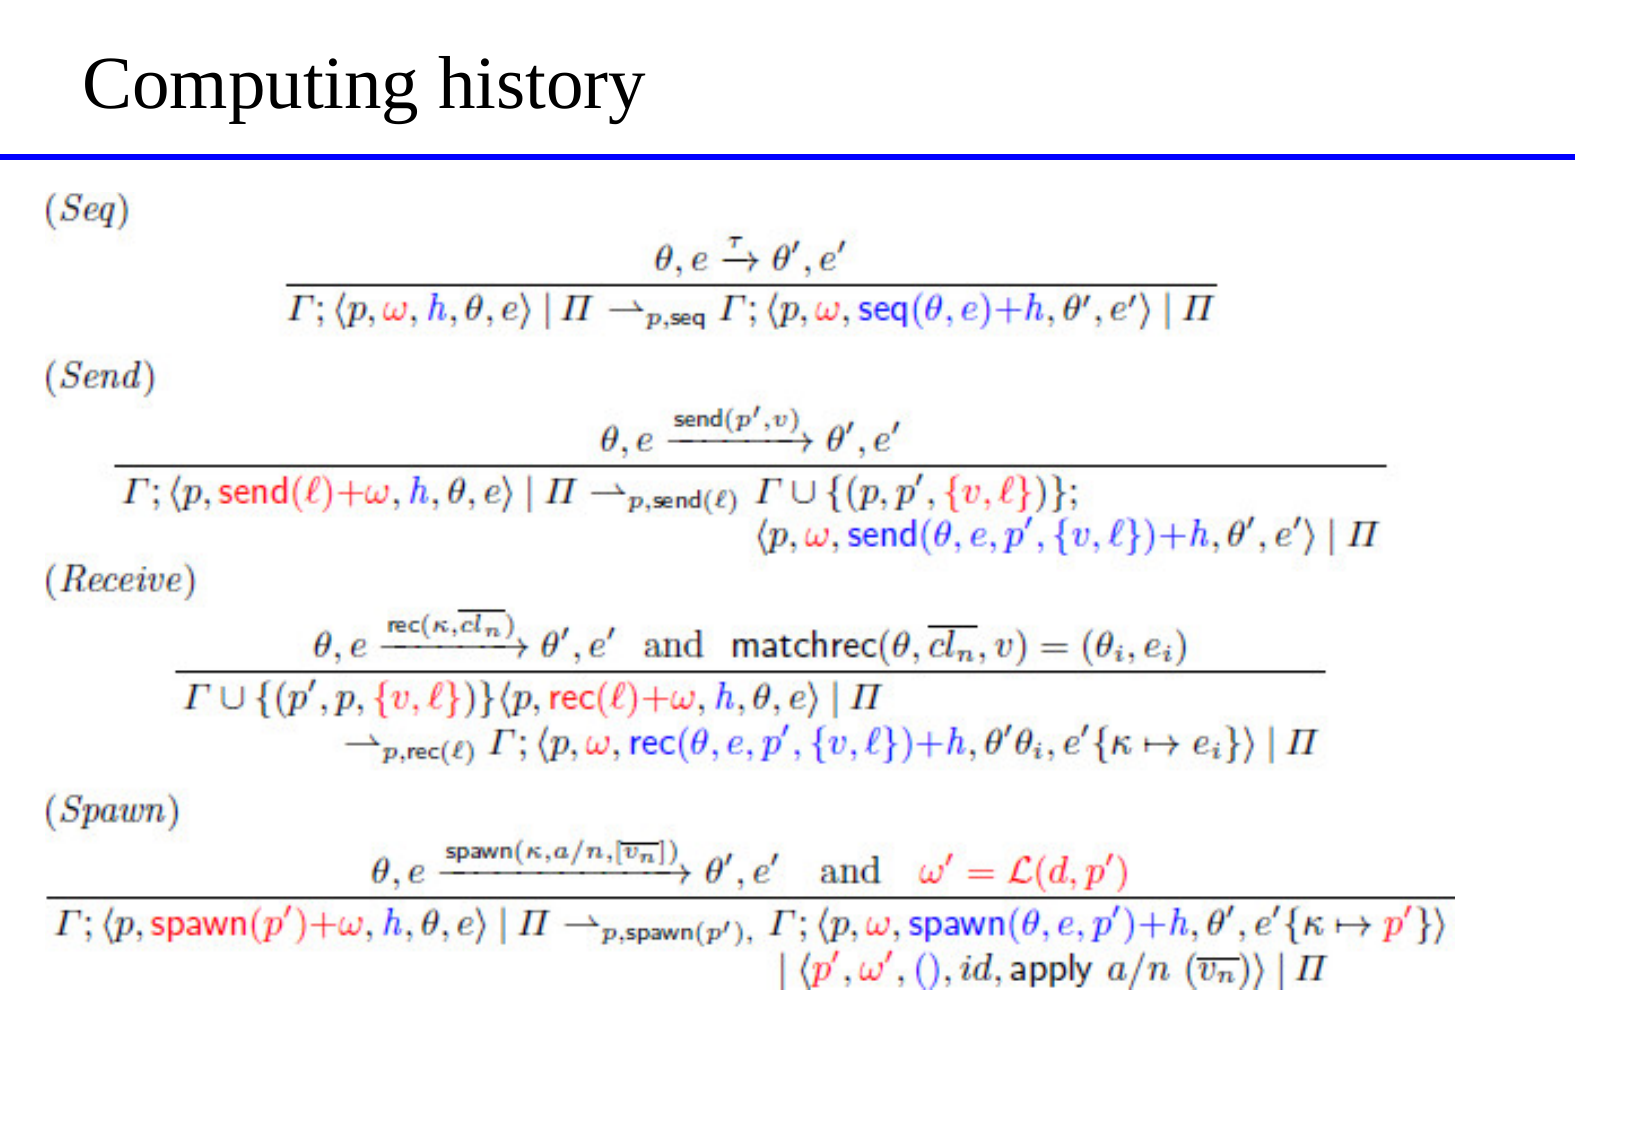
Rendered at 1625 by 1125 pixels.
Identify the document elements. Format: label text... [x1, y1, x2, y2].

title Computing history [67, 27, 1544, 131]
picture [45, 192, 1455, 991]
